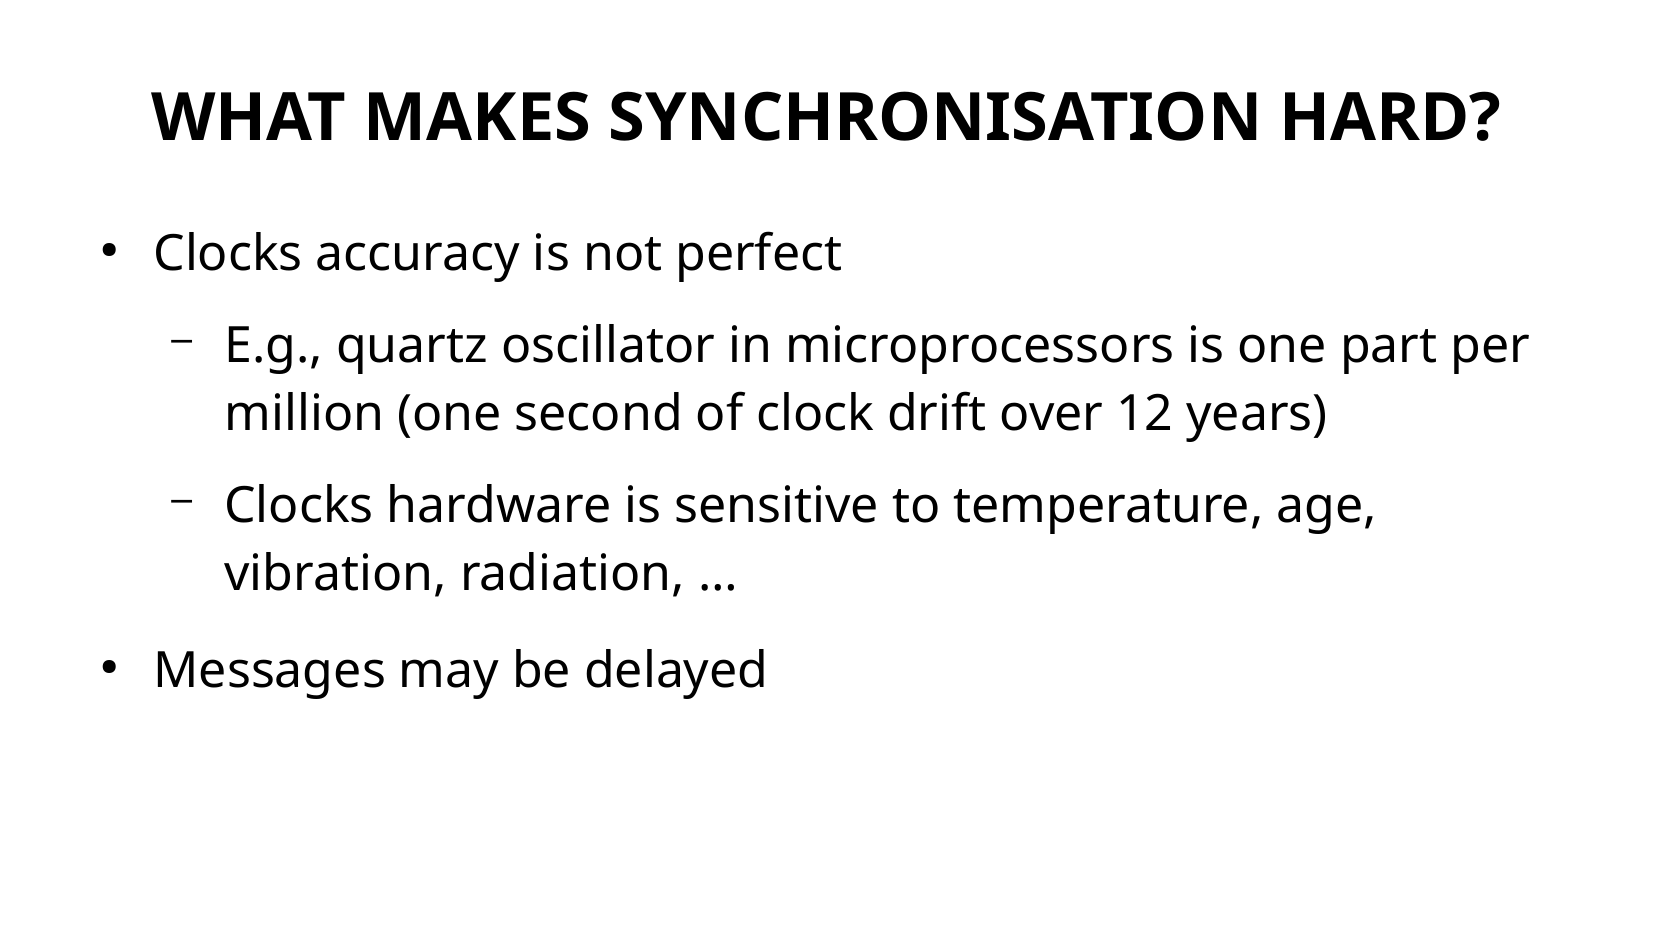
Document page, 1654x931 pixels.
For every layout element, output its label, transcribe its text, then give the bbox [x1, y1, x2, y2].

title WHAT MAKES SYNCHRONISATION HARD? [82, 33, 1571, 196]
list Clocks accuracy is not perfect E.g., quartz oscillator in microprocessors is one part per million (one second of clock drift over 12 years) Clocks hardware is sensitive to temperature, age, vibration, radiation, … Messages may be delayed [82, 217, 1571, 757]
